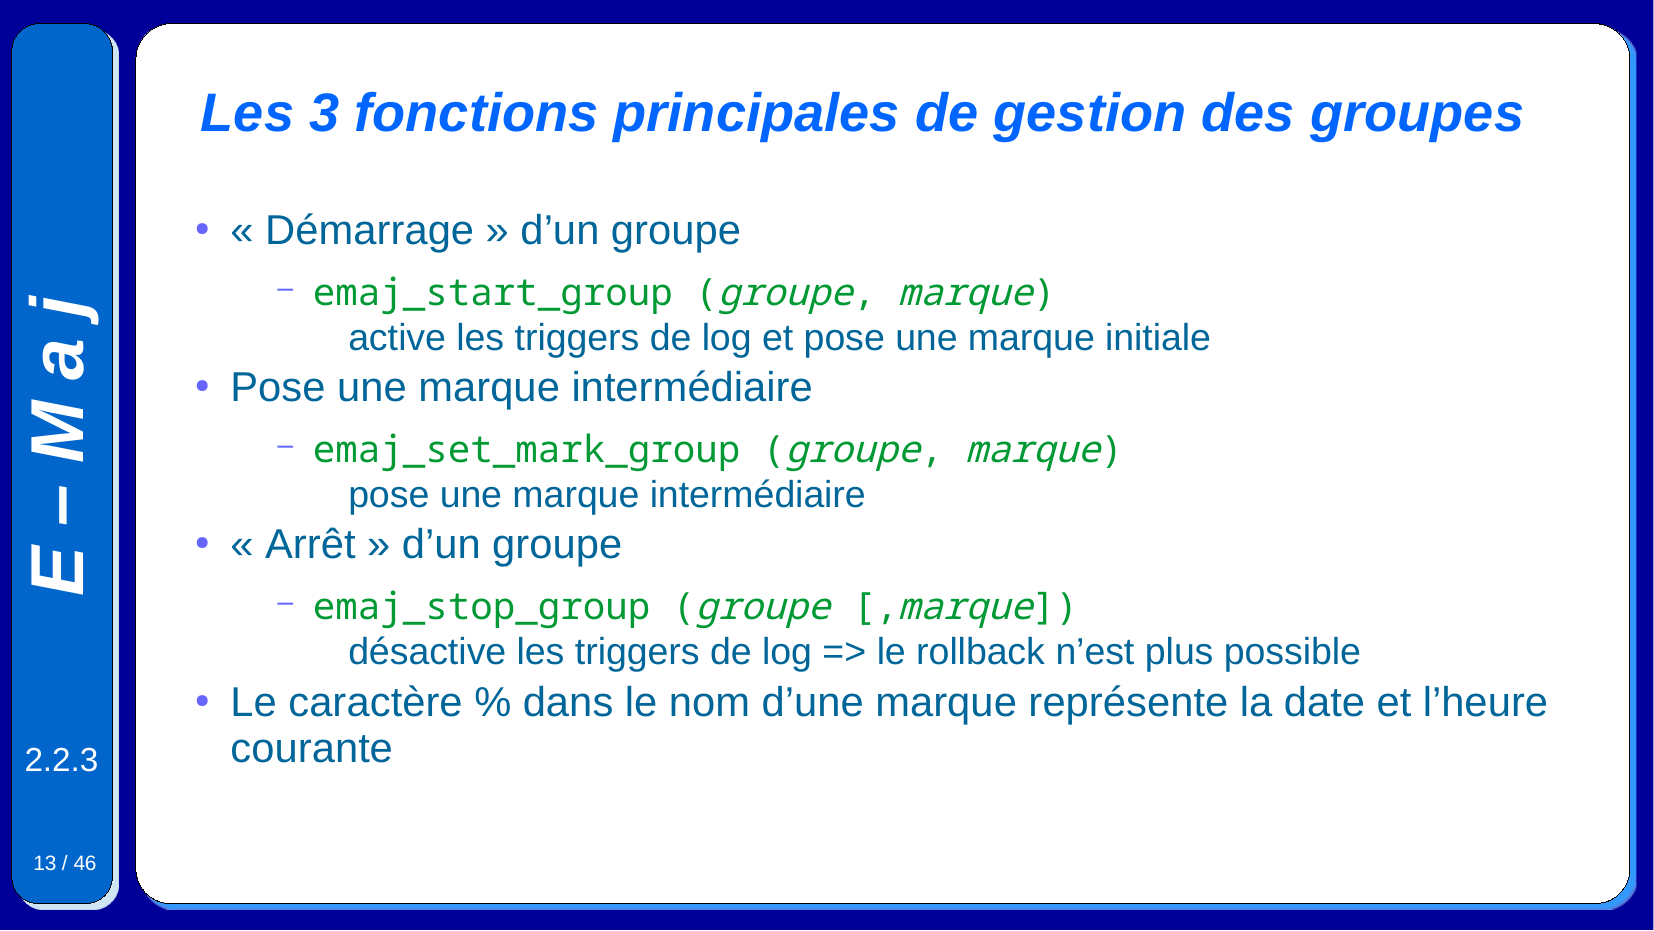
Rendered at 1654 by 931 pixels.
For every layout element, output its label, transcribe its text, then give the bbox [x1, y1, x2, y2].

list « Démarrage » d’un groupe emaj_start_group (groupe, marque) active les triggers de log et pose une marque initiale Pose une marque intermédiaire emaj_set_mark_group (groupe, marque) pose une marque intermédiaire « Arrêt » d’un groupe emaj_stop_group (groupe [,marque]) désactive les triggers de log => le rollback n’est plus possible Le caractère % dans le nom d’une marque représente la date et l’heure courante [177, 206, 1587, 854]
title Les 3 fonctions principales de gestion des groupes [200, 34, 1575, 191]
